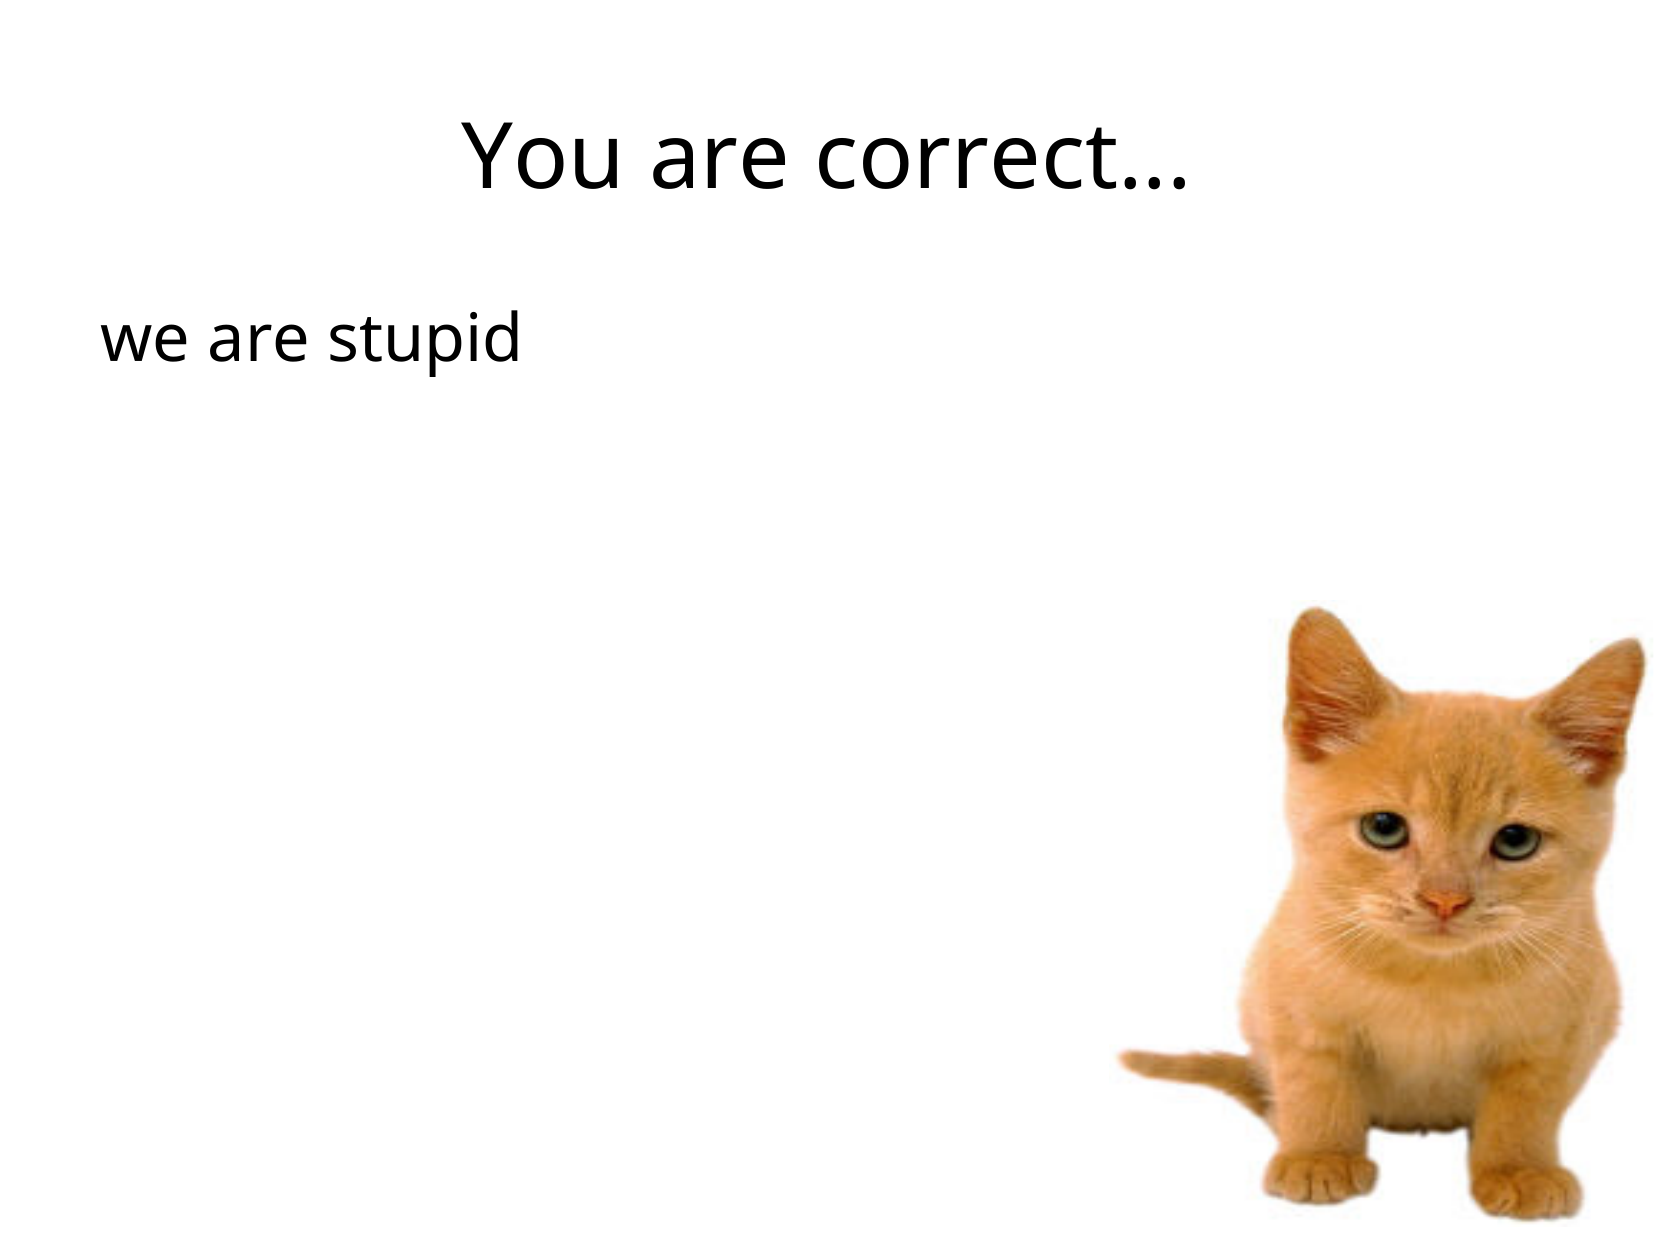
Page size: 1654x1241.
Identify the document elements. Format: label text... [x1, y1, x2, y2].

list we are stupid [82, 290, 1571, 1109]
picture [1109, 600, 1654, 1227]
title You are correct... [82, 49, 1571, 257]
